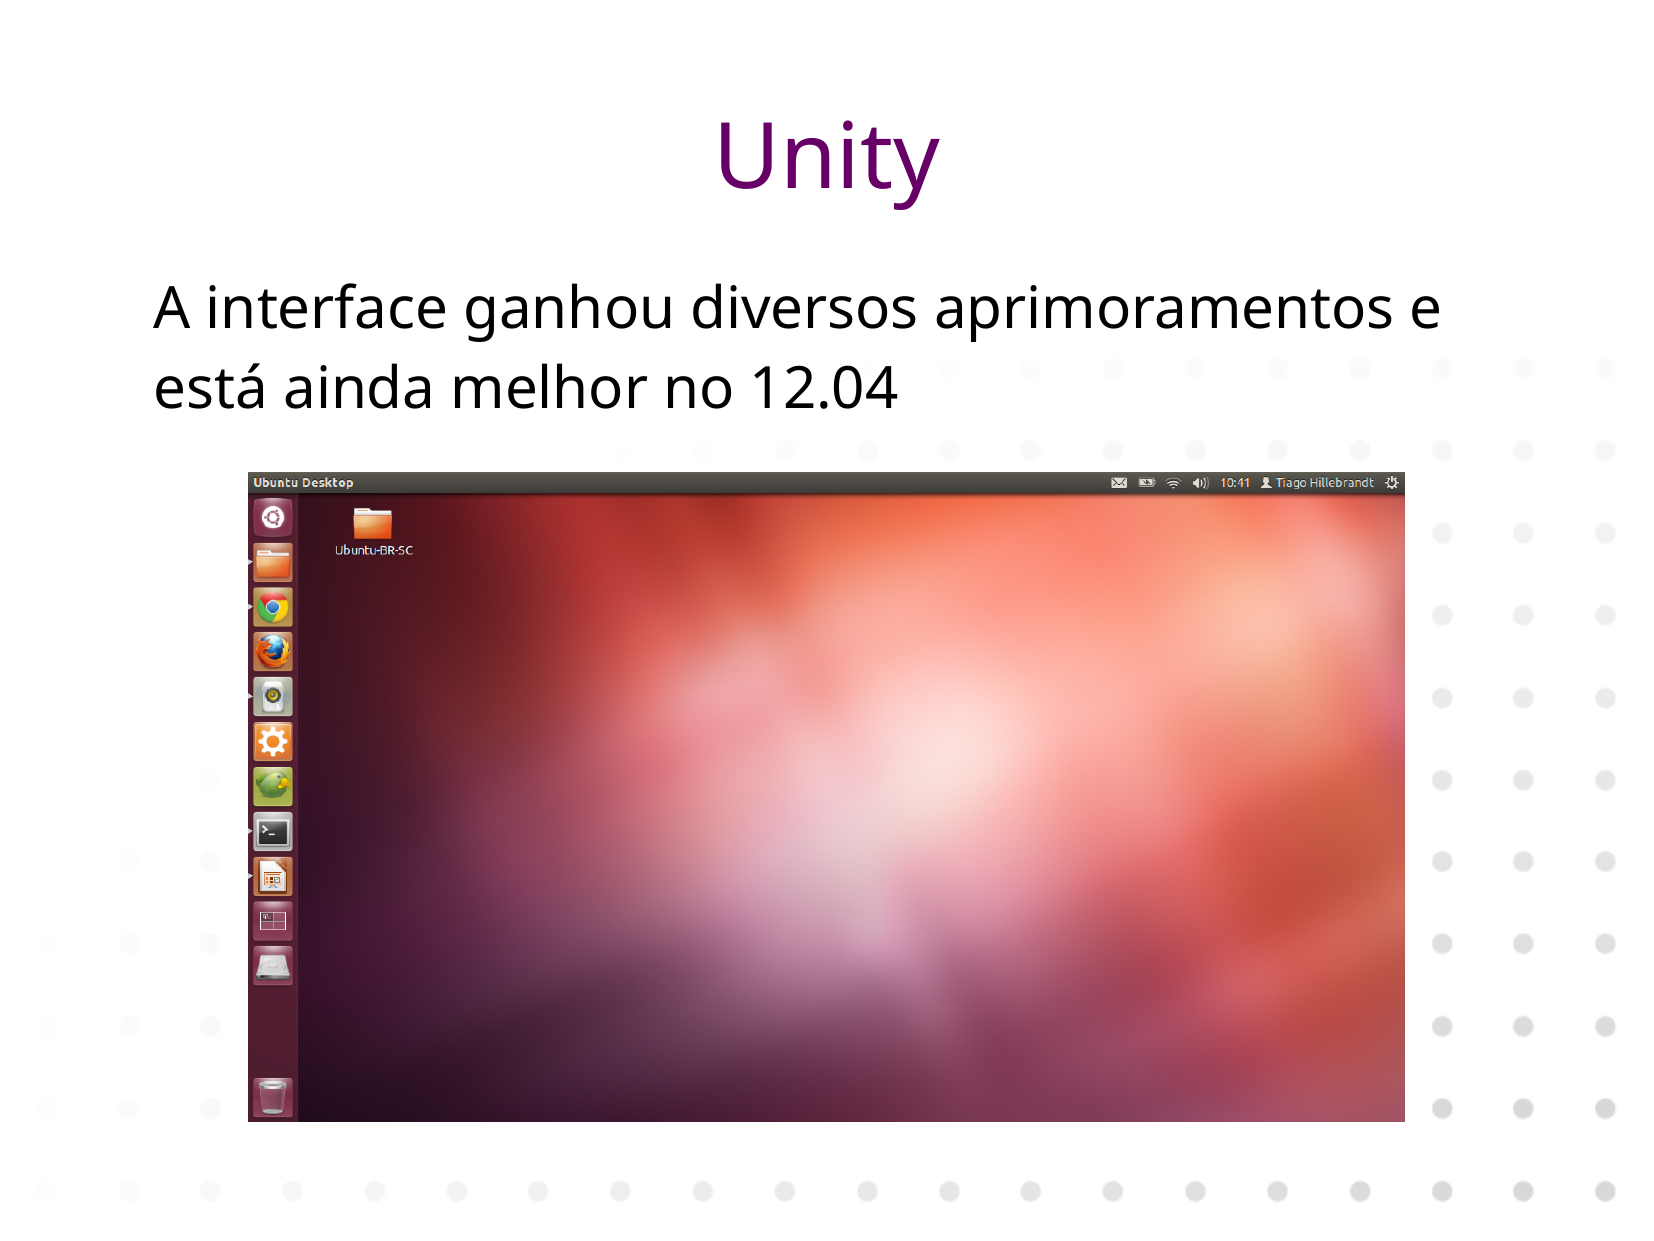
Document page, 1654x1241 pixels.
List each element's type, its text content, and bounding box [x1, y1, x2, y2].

list A interface ganhou diversos aprimoramentos e está ainda melhor no 12.04 [82, 266, 1571, 426]
title Unity [82, 49, 1571, 257]
picture [0, 0, 1654, 1241]
